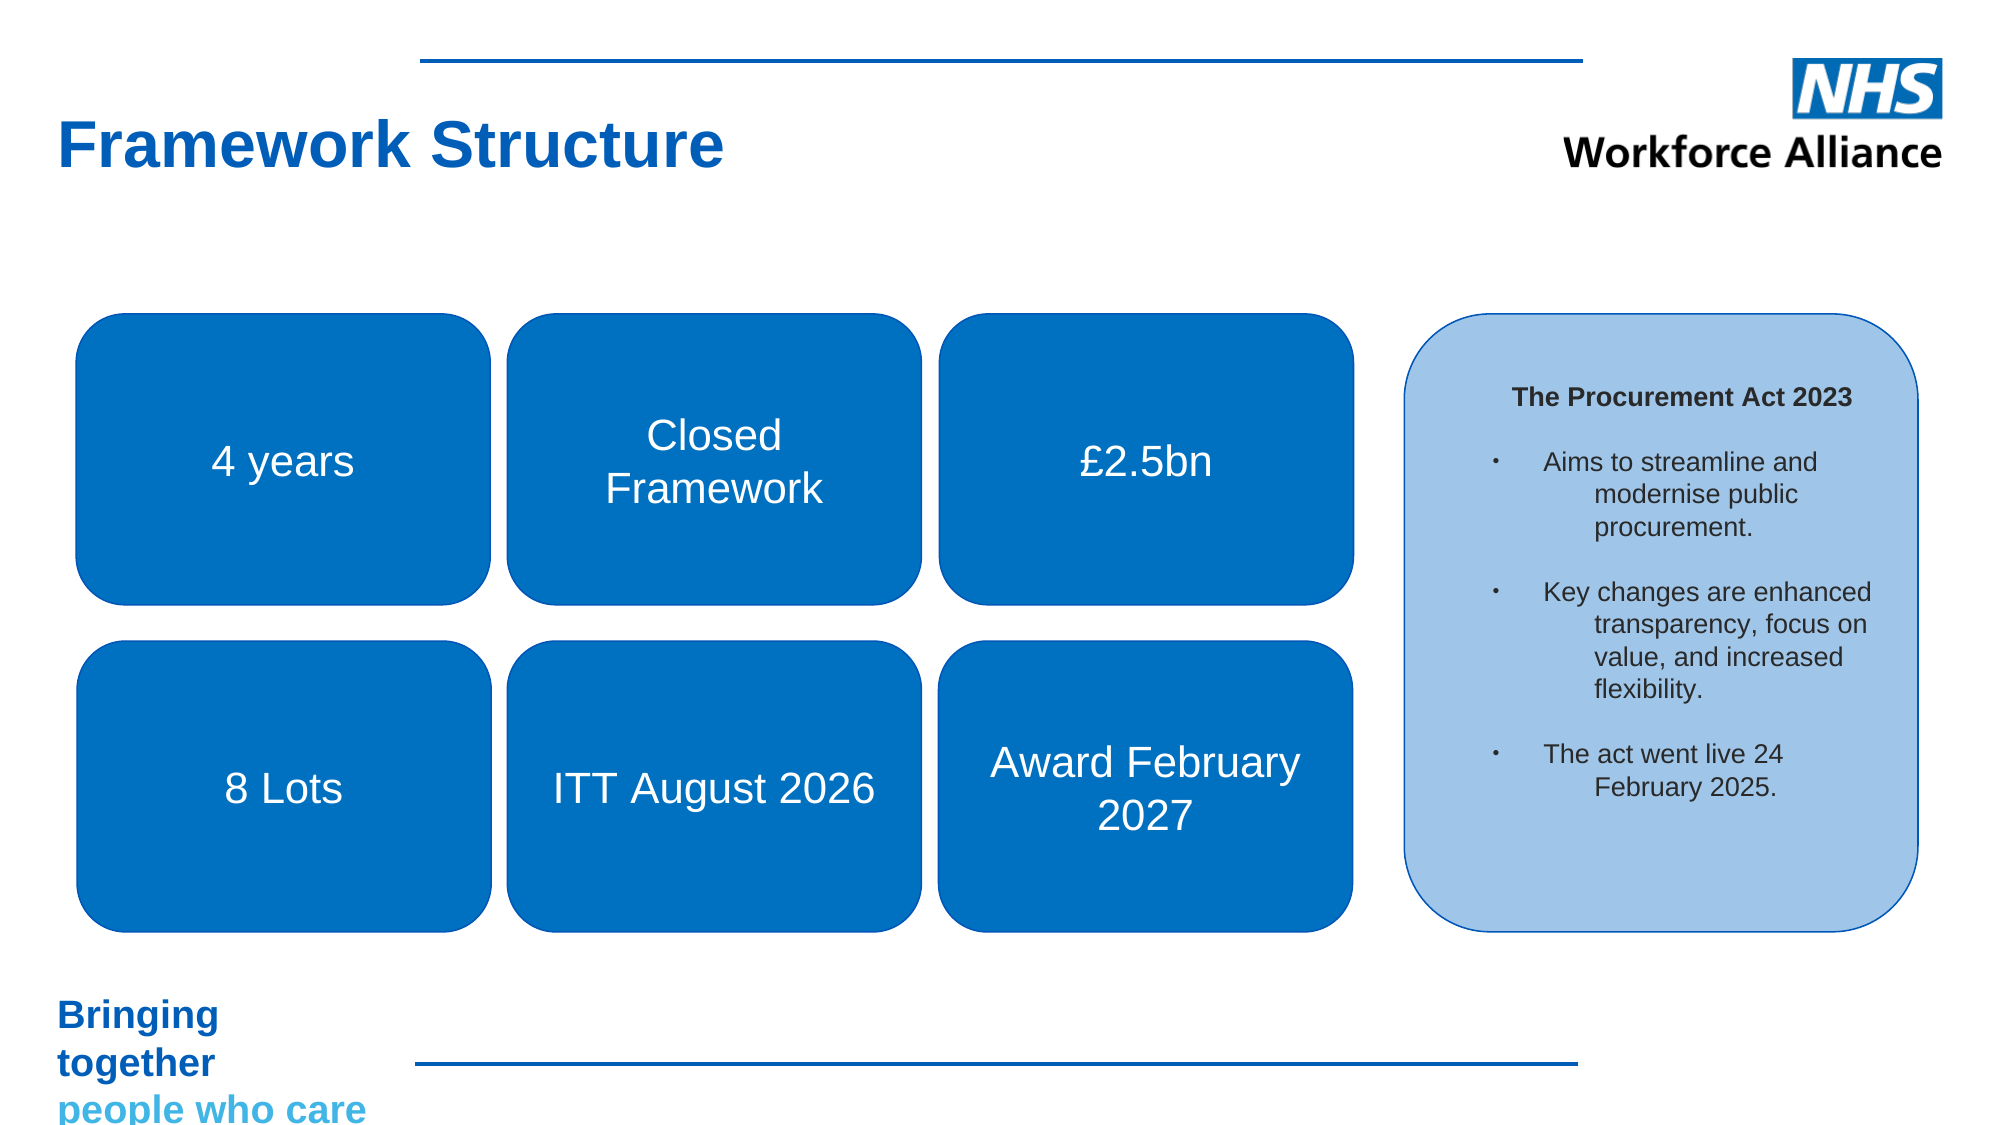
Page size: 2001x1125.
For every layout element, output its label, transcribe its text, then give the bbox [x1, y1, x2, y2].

text_box 8 Lots [77, 641, 492, 932]
text_box £2.5bn [939, 313, 1354, 605]
text_box 4 years [76, 313, 491, 605]
text_box ITT August 2026 [507, 641, 922, 932]
text_box Award February 2027 [938, 641, 1353, 932]
title Framework Structure [56, 90, 1038, 182]
text_box Bringing together people who care [56, 989, 382, 1125]
text_box Closed Framework [507, 313, 922, 605]
text_box The Procurement Act 2023 Aims to streamline and modernise public procurement. Key changes are enhanced transparency, focus on value, and increased flexibility. The act went live 24 February 2025. [1404, 313, 1918, 932]
picture [1563, 59, 1943, 168]
